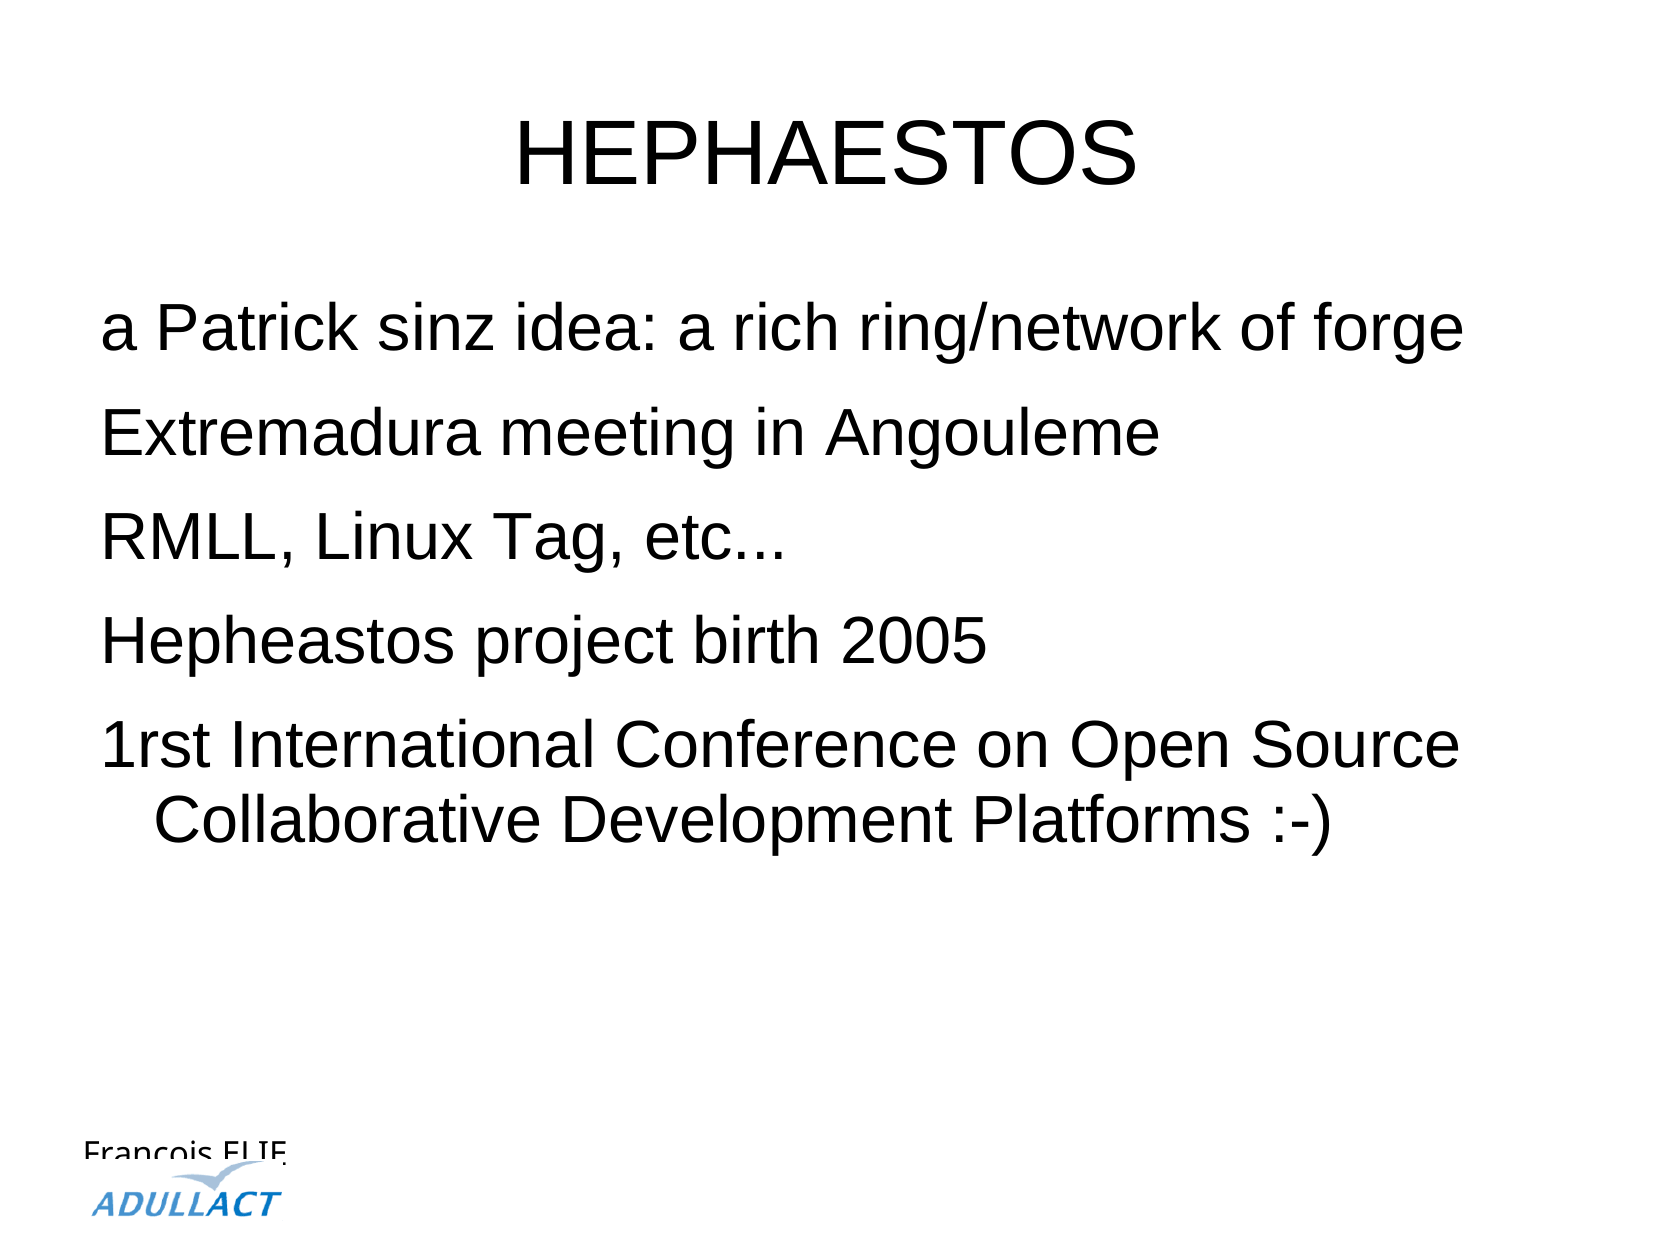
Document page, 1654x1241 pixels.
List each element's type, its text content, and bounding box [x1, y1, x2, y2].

list a Patrick sinz idea: a rich ring/network of forge Extremadura meeting in Angouleme RMLL, Linux Tag, etc... Hepheastos project birth 2005 1rst International Conference on Open Source Collaborative Development Platforms :-) [82, 290, 1571, 1109]
picture [82, 1159, 283, 1221]
title HEPHAESTOS [82, 49, 1571, 257]
